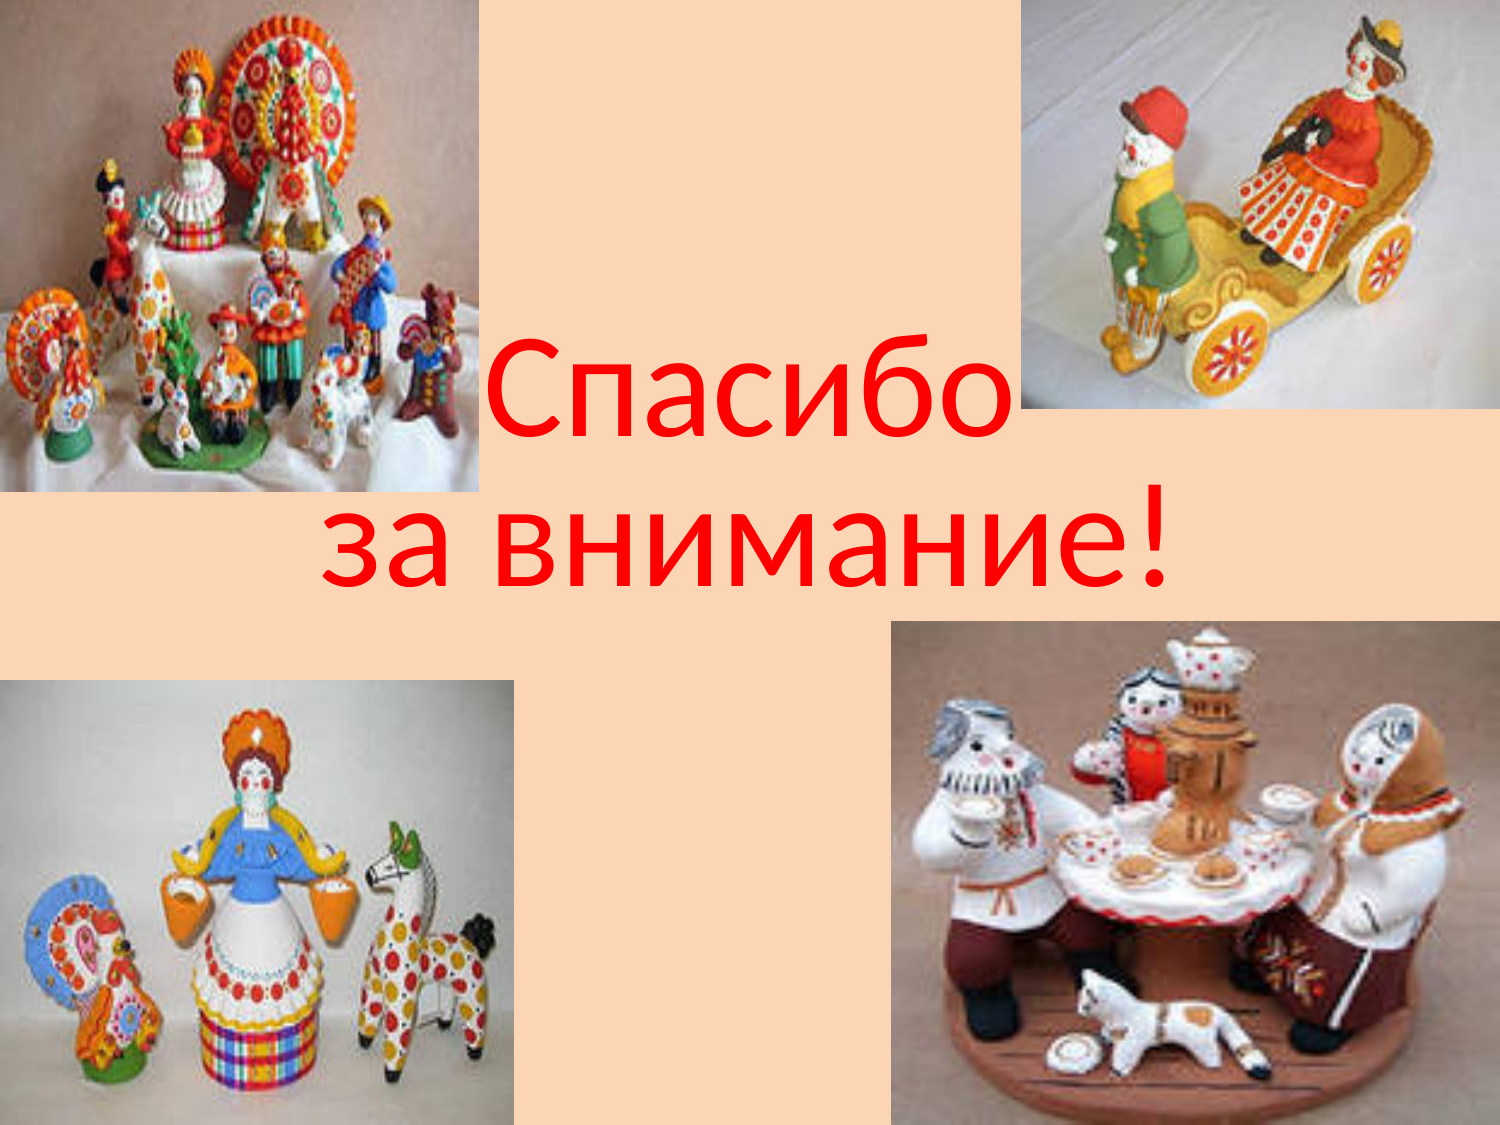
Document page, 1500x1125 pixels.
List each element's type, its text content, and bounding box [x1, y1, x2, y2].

picture [891, 621, 1500, 1125]
picture [1021, 0, 1500, 409]
picture [0, 680, 514, 1125]
title Спасибо за внимание! [75, 278, 1425, 669]
picture [0, 0, 479, 492]
